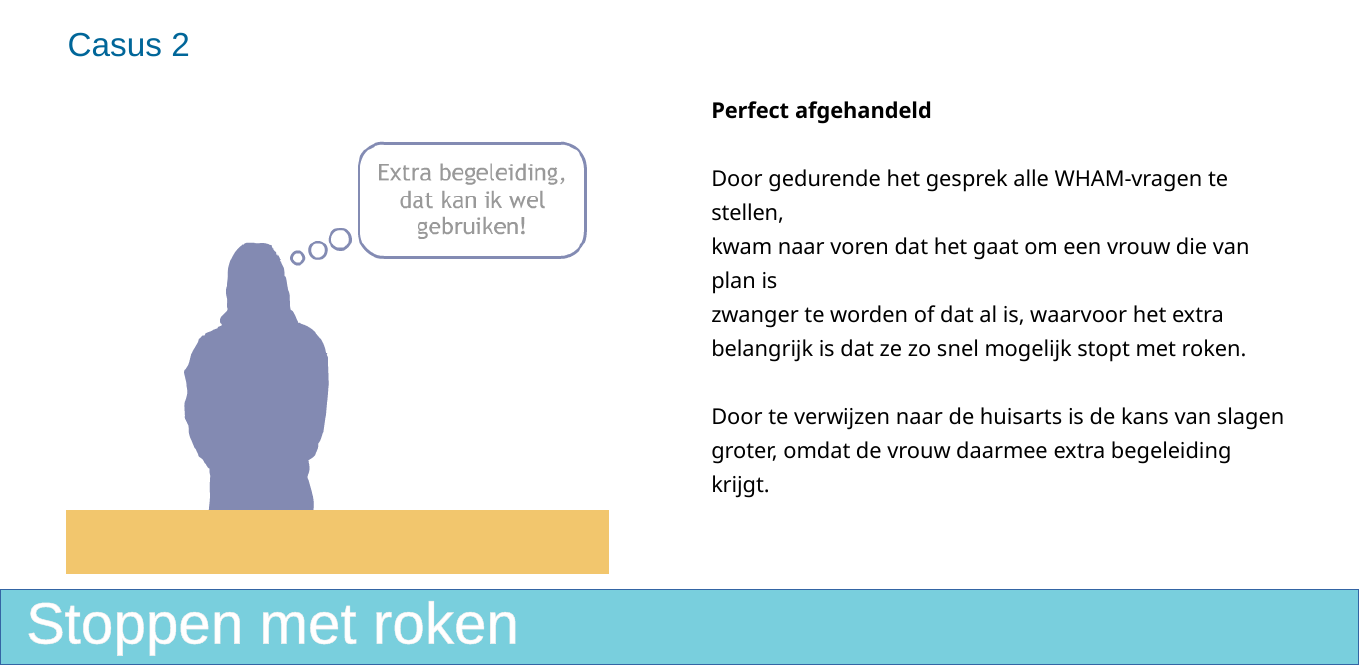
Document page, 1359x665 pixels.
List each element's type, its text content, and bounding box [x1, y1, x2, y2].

text_box Perfect afgehandeld Door gedurende het gesprek alle WHAM-vragen te stellen, kwam naar voren dat het gaat om een vrouw die van plan is zwanger te worden of dat al is, waarvoor het extra belangrijk is dat ze zo snel mogelijk stopt met roken. Door te verwijzen naar de huisarts is de kans van slagen groter, omdat de vrouw daarmee extra begeleiding krijgt. [696, 83, 1306, 589]
text_box [0, 589, 1359, 665]
title Casus 2 [67, 26, 1291, 101]
title Stoppen met roken [26, 590, 846, 665]
picture [66, 118, 609, 574]
